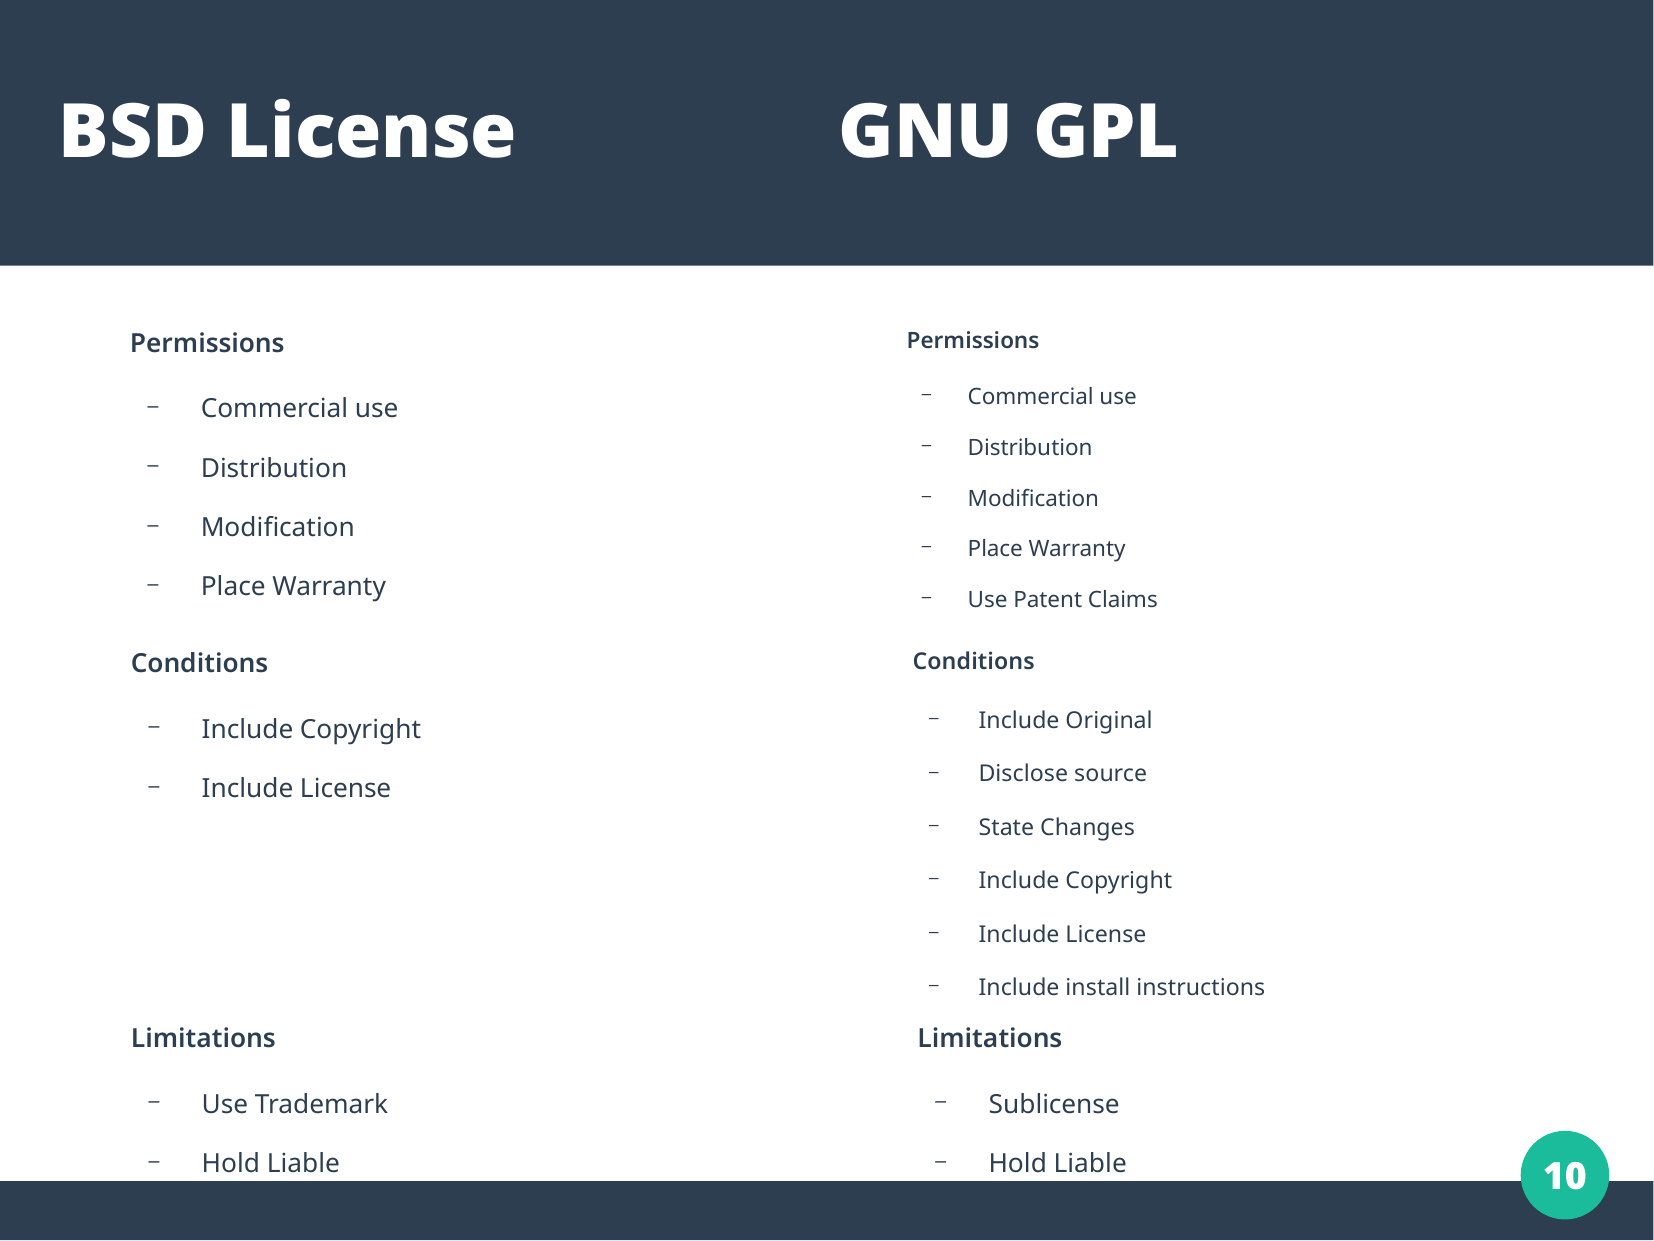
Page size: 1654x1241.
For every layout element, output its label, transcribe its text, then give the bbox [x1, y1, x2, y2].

list Conditions Include Original Disclose source State Changes Include Copyright Include License Include install instructions [846, 645, 1596, 1006]
list Conditions Include Copyright Include License [60, 645, 810, 1006]
list Permissions Commercial use Distribution Modification Place Warranty Use Patent Claims [845, 324, 1596, 616]
title BSD License [59, 49, 826, 207]
list Permissions Commercial use Distribution Modification Place Warranty [59, 324, 809, 616]
title GNU GPL [839, 49, 1606, 207]
list Limitations Sublicense Hold Liable [846, 1020, 1596, 1186]
list Limitations Use Trademark Hold Liable [60, 1020, 810, 1186]
